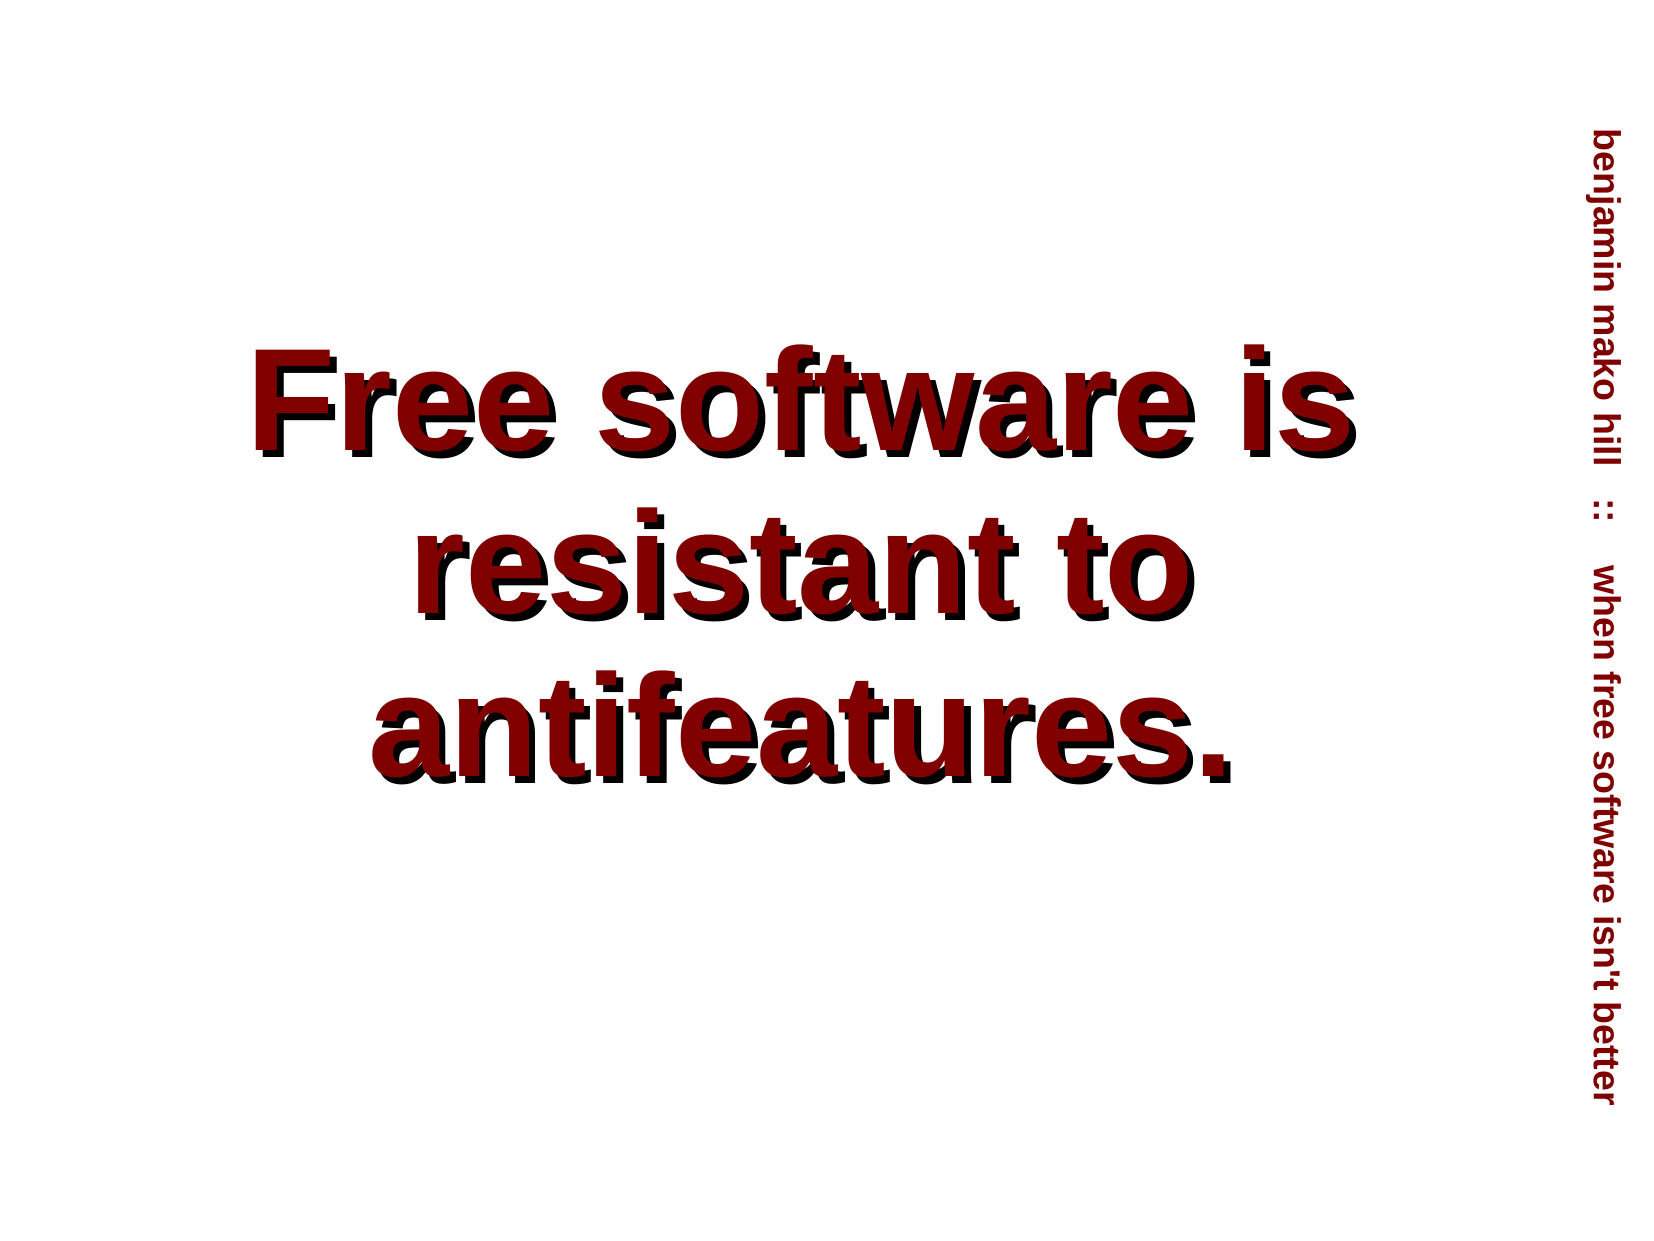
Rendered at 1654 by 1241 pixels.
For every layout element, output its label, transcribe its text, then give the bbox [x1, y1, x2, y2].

subtitle Free software is resistant to antifeatures. [71, 100, 1531, 1026]
